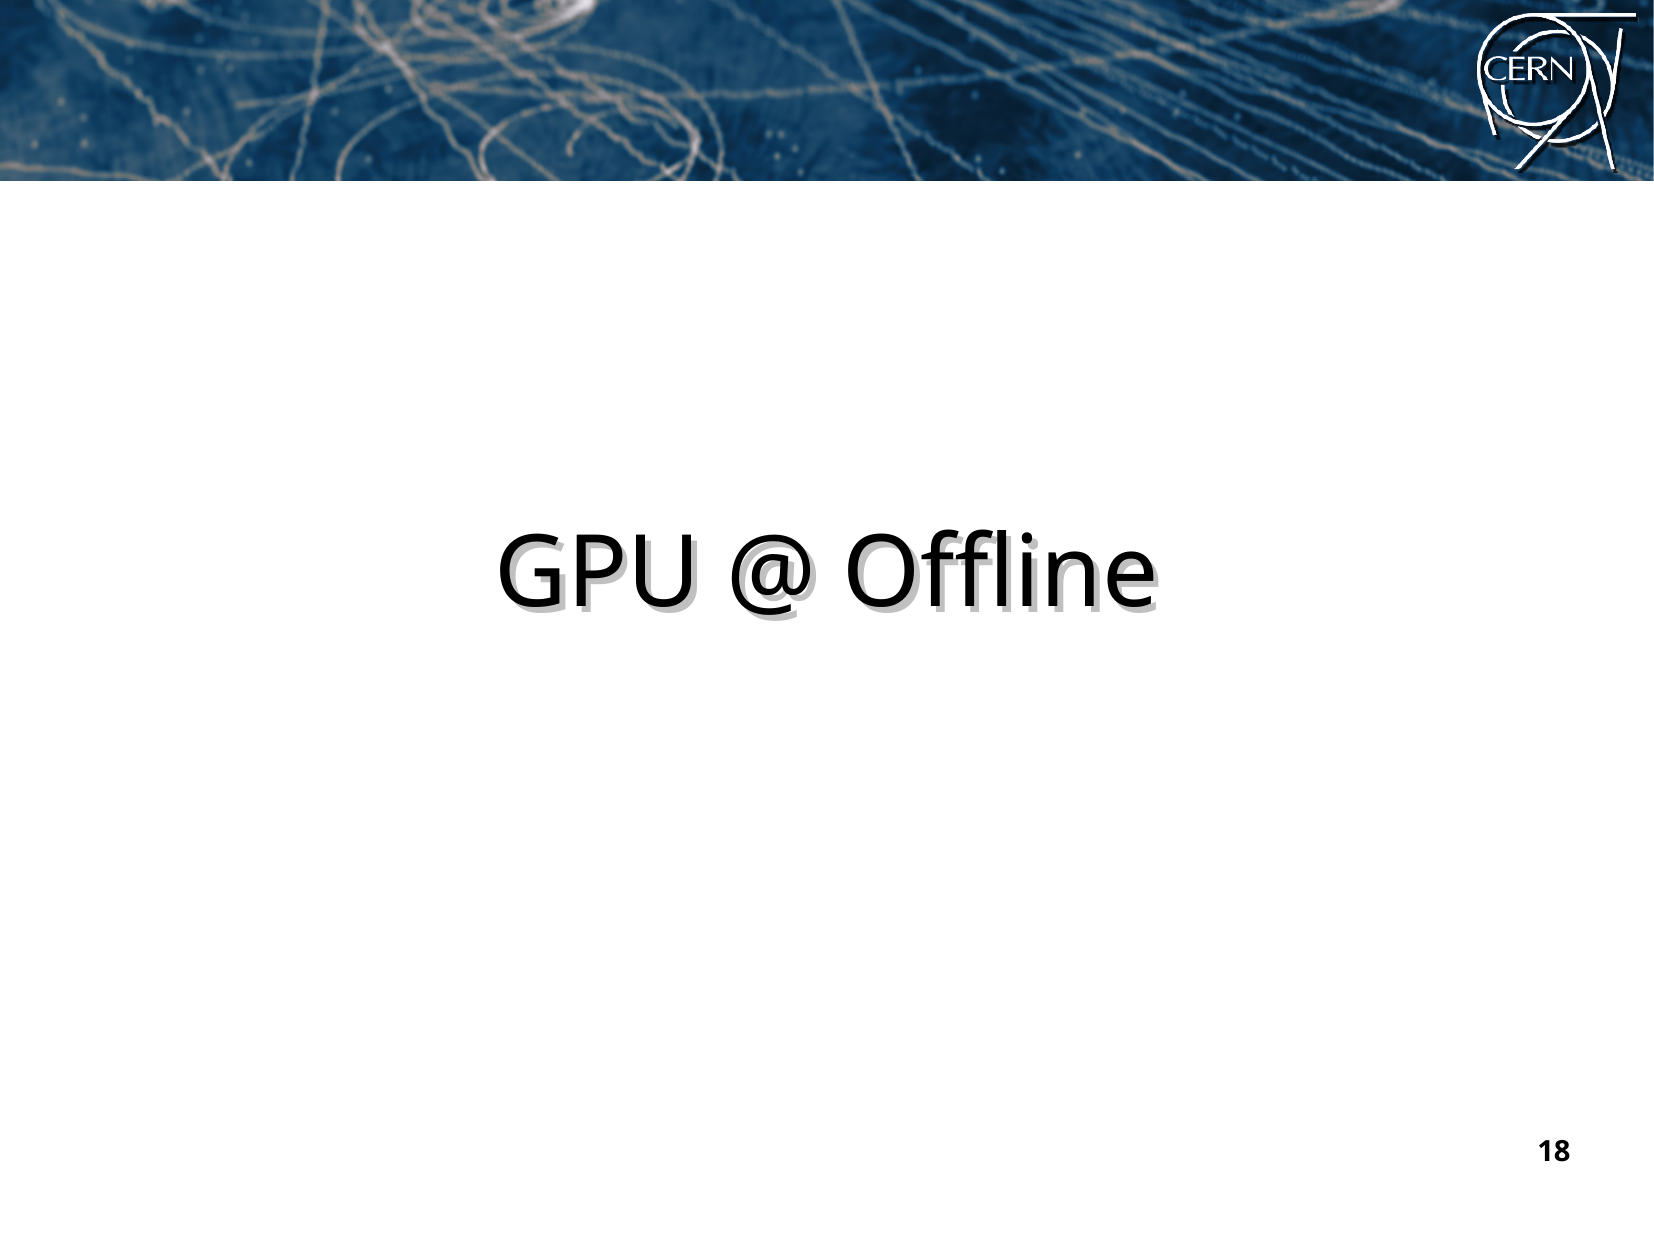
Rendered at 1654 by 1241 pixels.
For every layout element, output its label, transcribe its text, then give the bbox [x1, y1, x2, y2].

subtitle GPU @ Offline [121, 435, 1532, 701]
picture [0, 0, 1654, 181]
